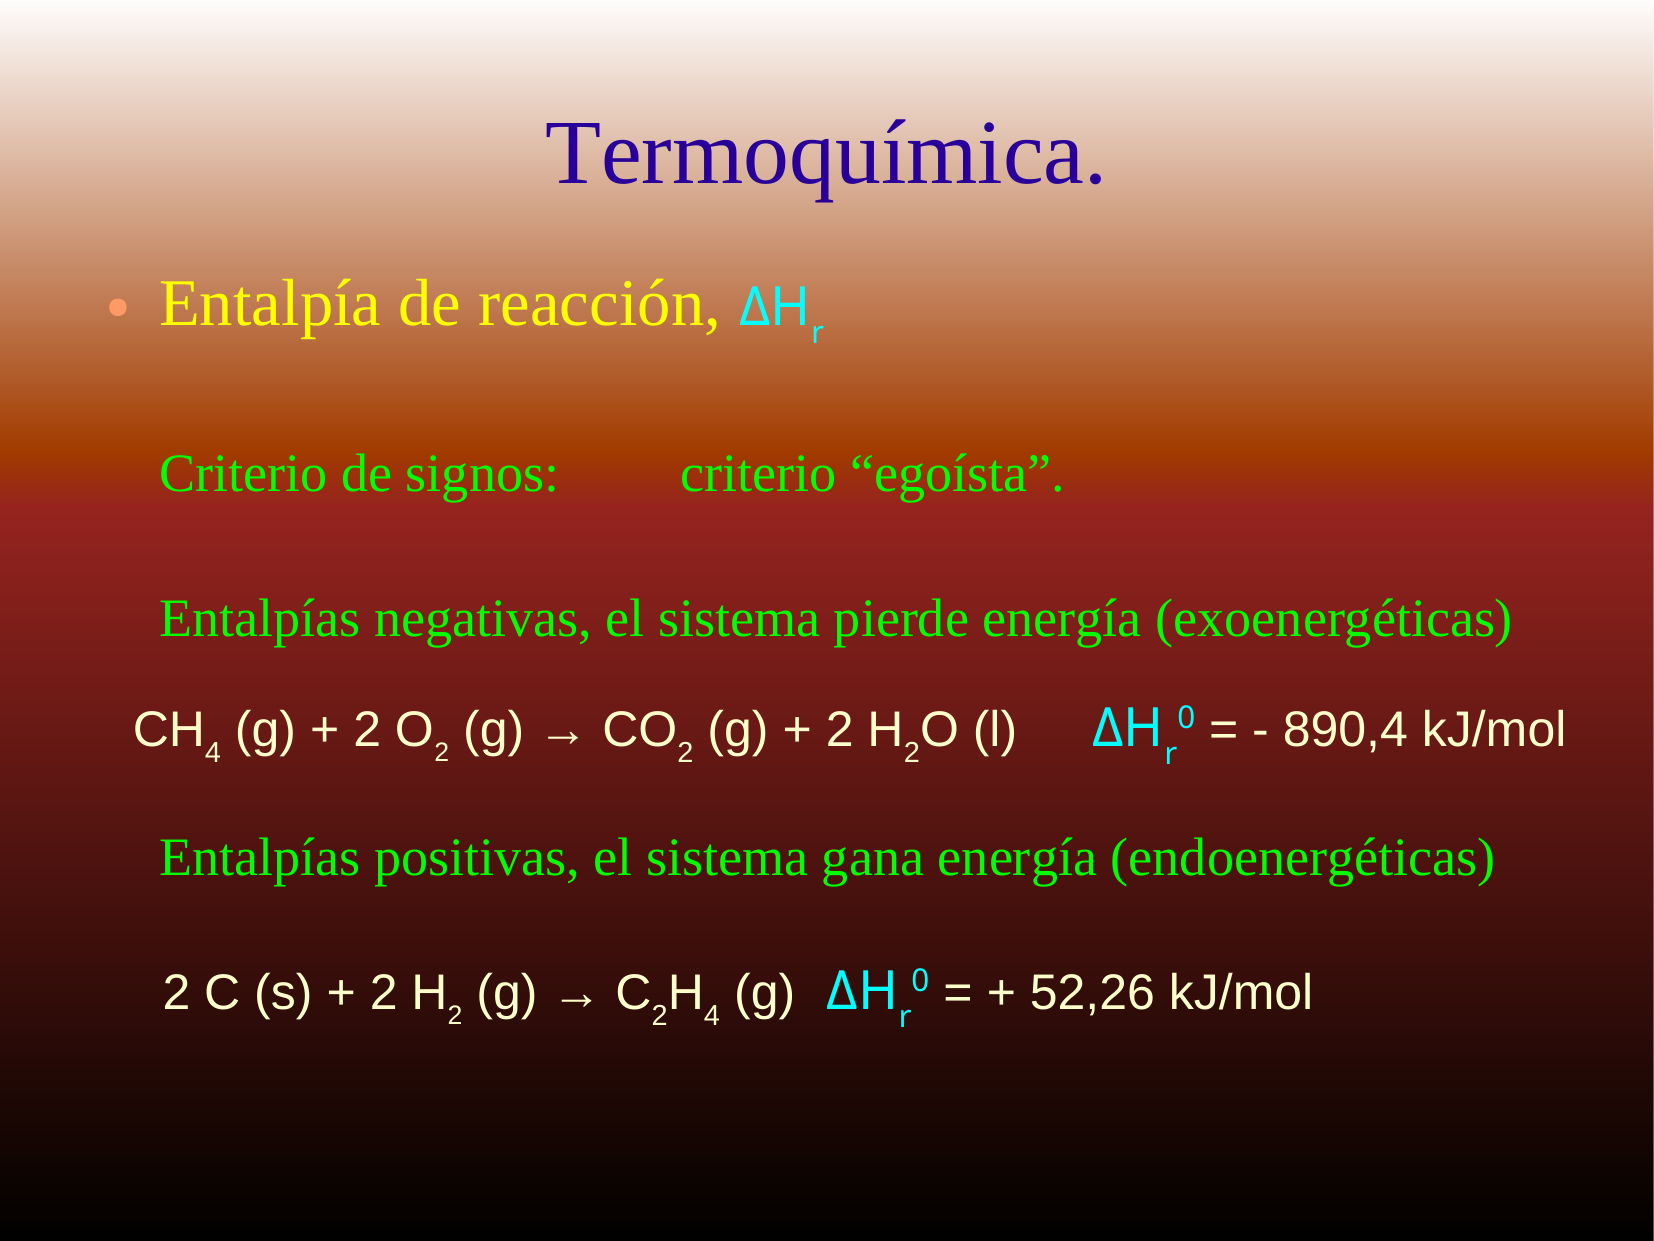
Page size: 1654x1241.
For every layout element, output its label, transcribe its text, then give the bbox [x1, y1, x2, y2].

text_box CH4 (g) + 2 O2 (g) → CO2 (g) + 2 H2O (l) ΔHr0 = - 890,4 kJ/mol [118, 681, 1625, 827]
title Termoquímica. [82, 49, 1571, 257]
picture [0, 0, 1654, 1241]
text_box Entalpías positivas, el sistema gana energía (endoenergéticas) [88, 826, 1595, 948]
text_box 2 C (s) + 2 H2 (g) → C2H4 (g) ΔHr0 = + 52,26 kJ/mol [147, 943, 1418, 1044]
list Entalpía de reacción, ΔHr [88, 265, 1518, 384]
text_box Entalpías negativas, el sistema pierde energía (exoenergéticas) [88, 588, 1595, 709]
text_box Criterio de signos: criterio “egoísta”. [88, 442, 1595, 564]
